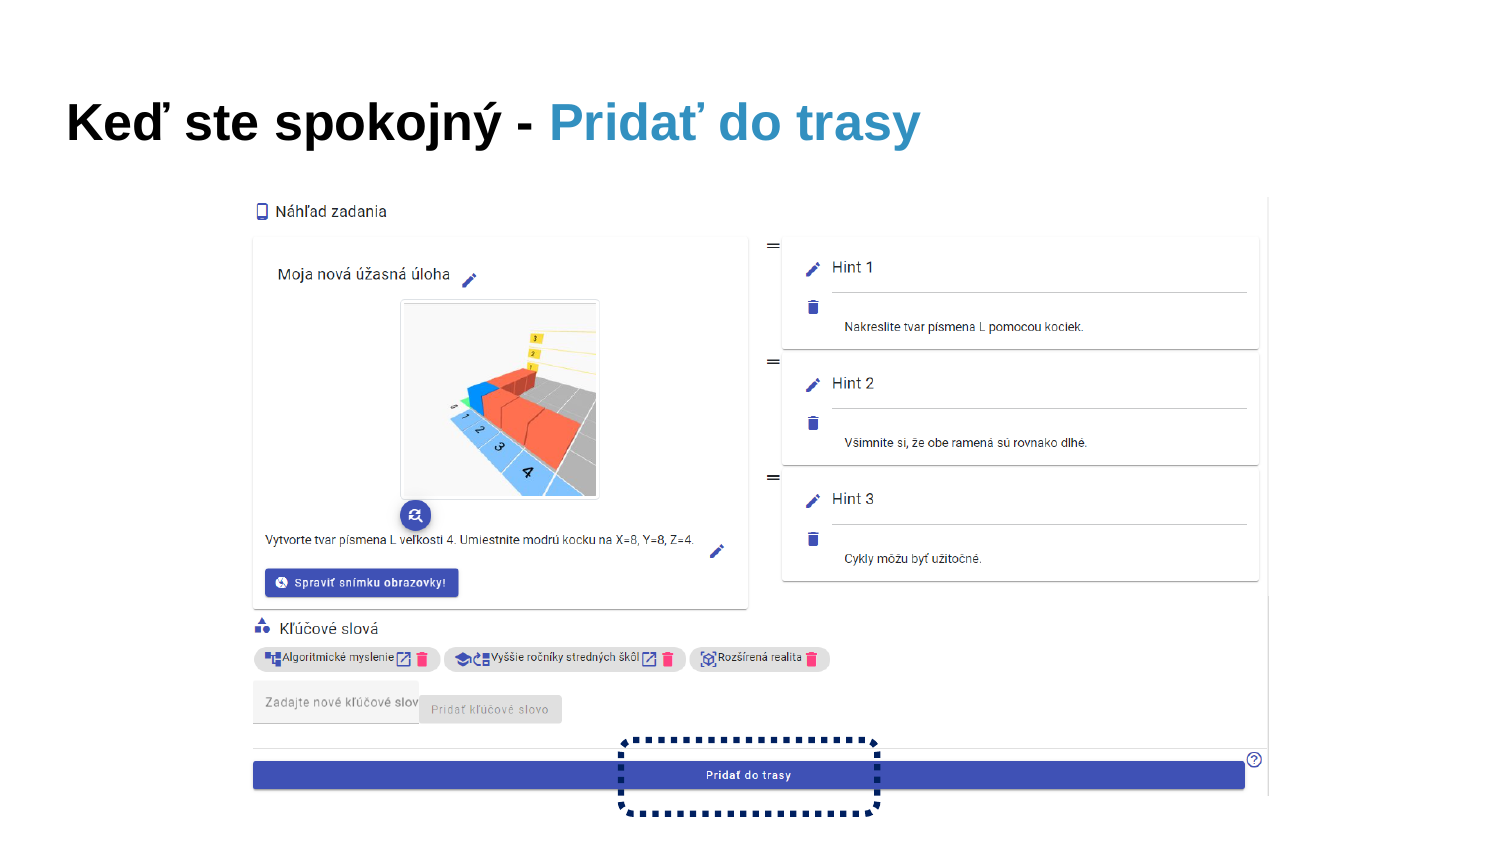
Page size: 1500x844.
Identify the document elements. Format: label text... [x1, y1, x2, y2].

title Keď ste spokojný - Pridať do trasy [51, 72, 1449, 167]
picture [243, 198, 1269, 796]
